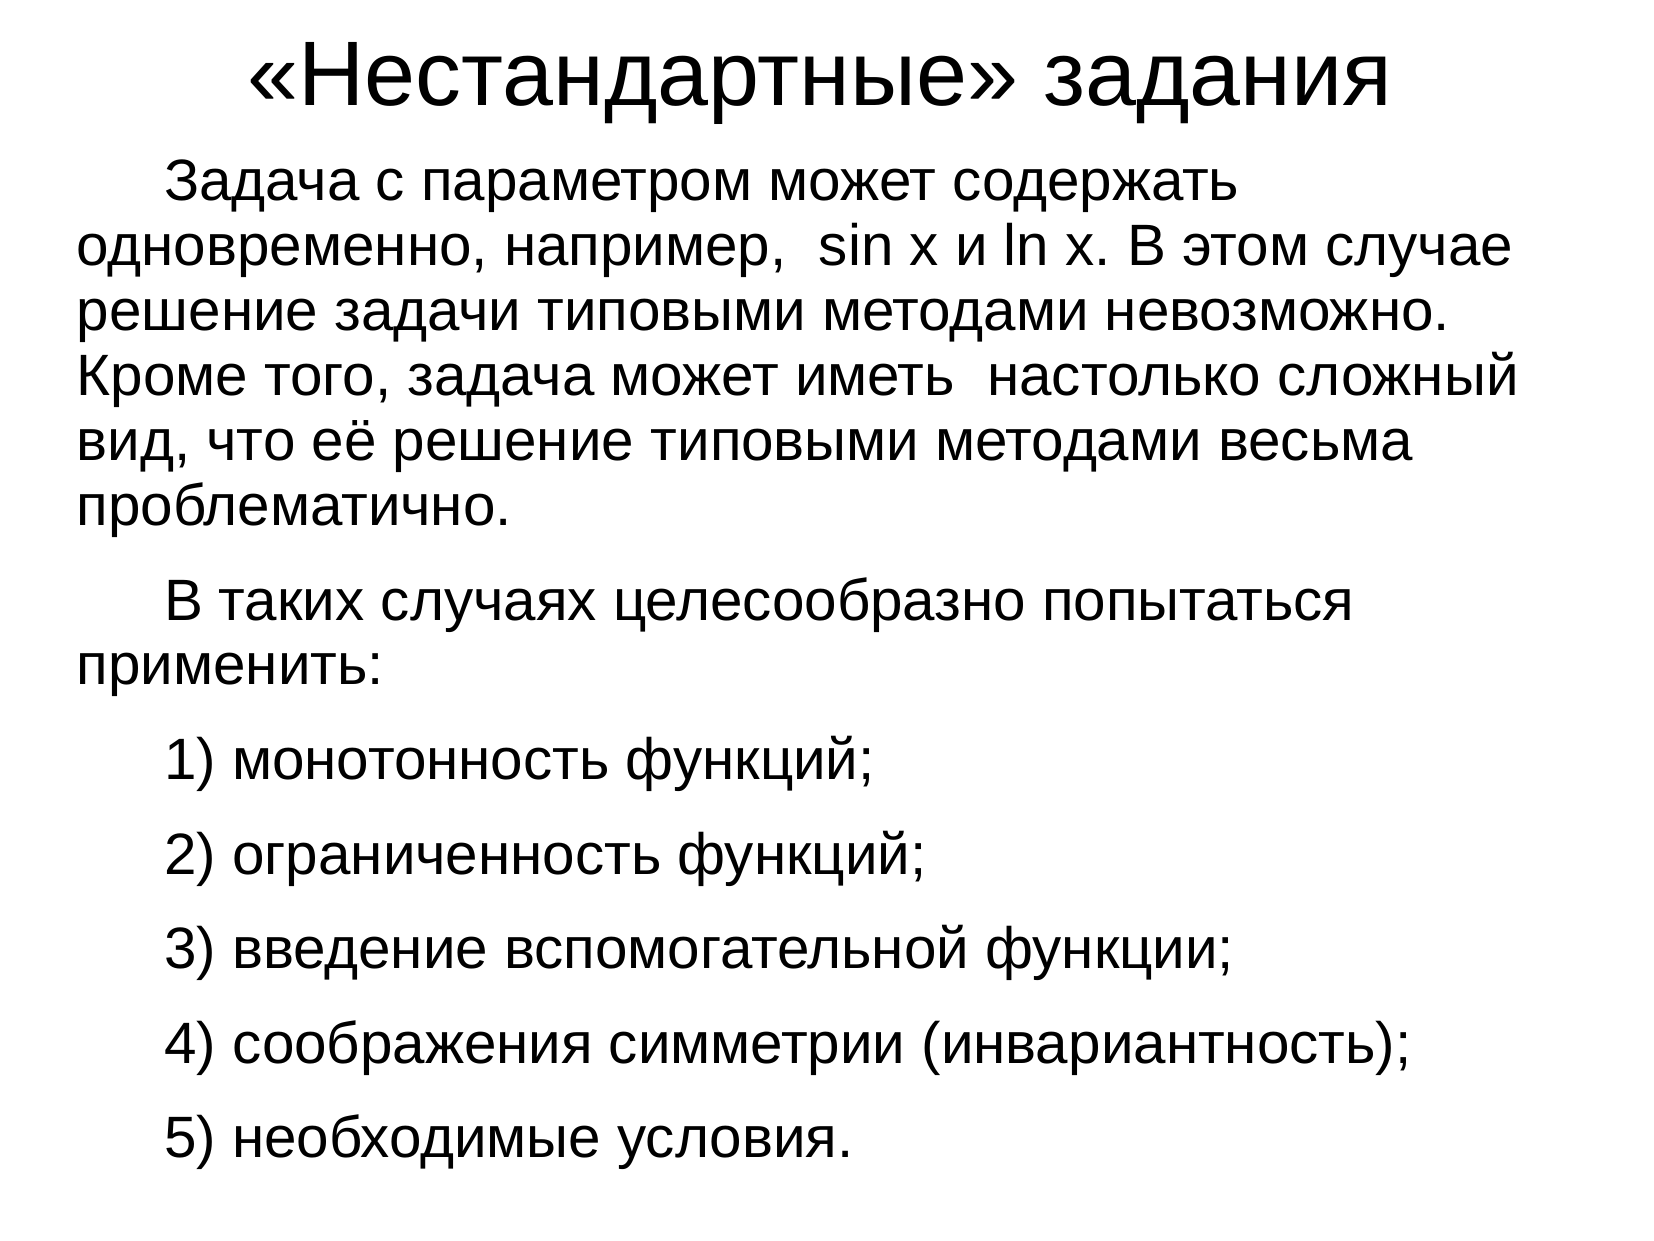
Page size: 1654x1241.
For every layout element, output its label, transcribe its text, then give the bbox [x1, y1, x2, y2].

title «Нестандартные» задания [76, 0, 1565, 147]
list Задача с параметром может содержать одновременно, например, sin x и ln x. В этом случае решение задачи типовыми методами невозможно. Кроме того, задача может иметь настолько сложный вид, что её решение типовыми методами весьма проблематично. В таких случаях целесообразно попытаться применить: 1) монотонность функций; 2) ограниченность функций; 3) введение вспомогательной функции; 4) соображения симметрии (инвариантность); 5) необходимые условия. [76, 147, 1565, 1241]
